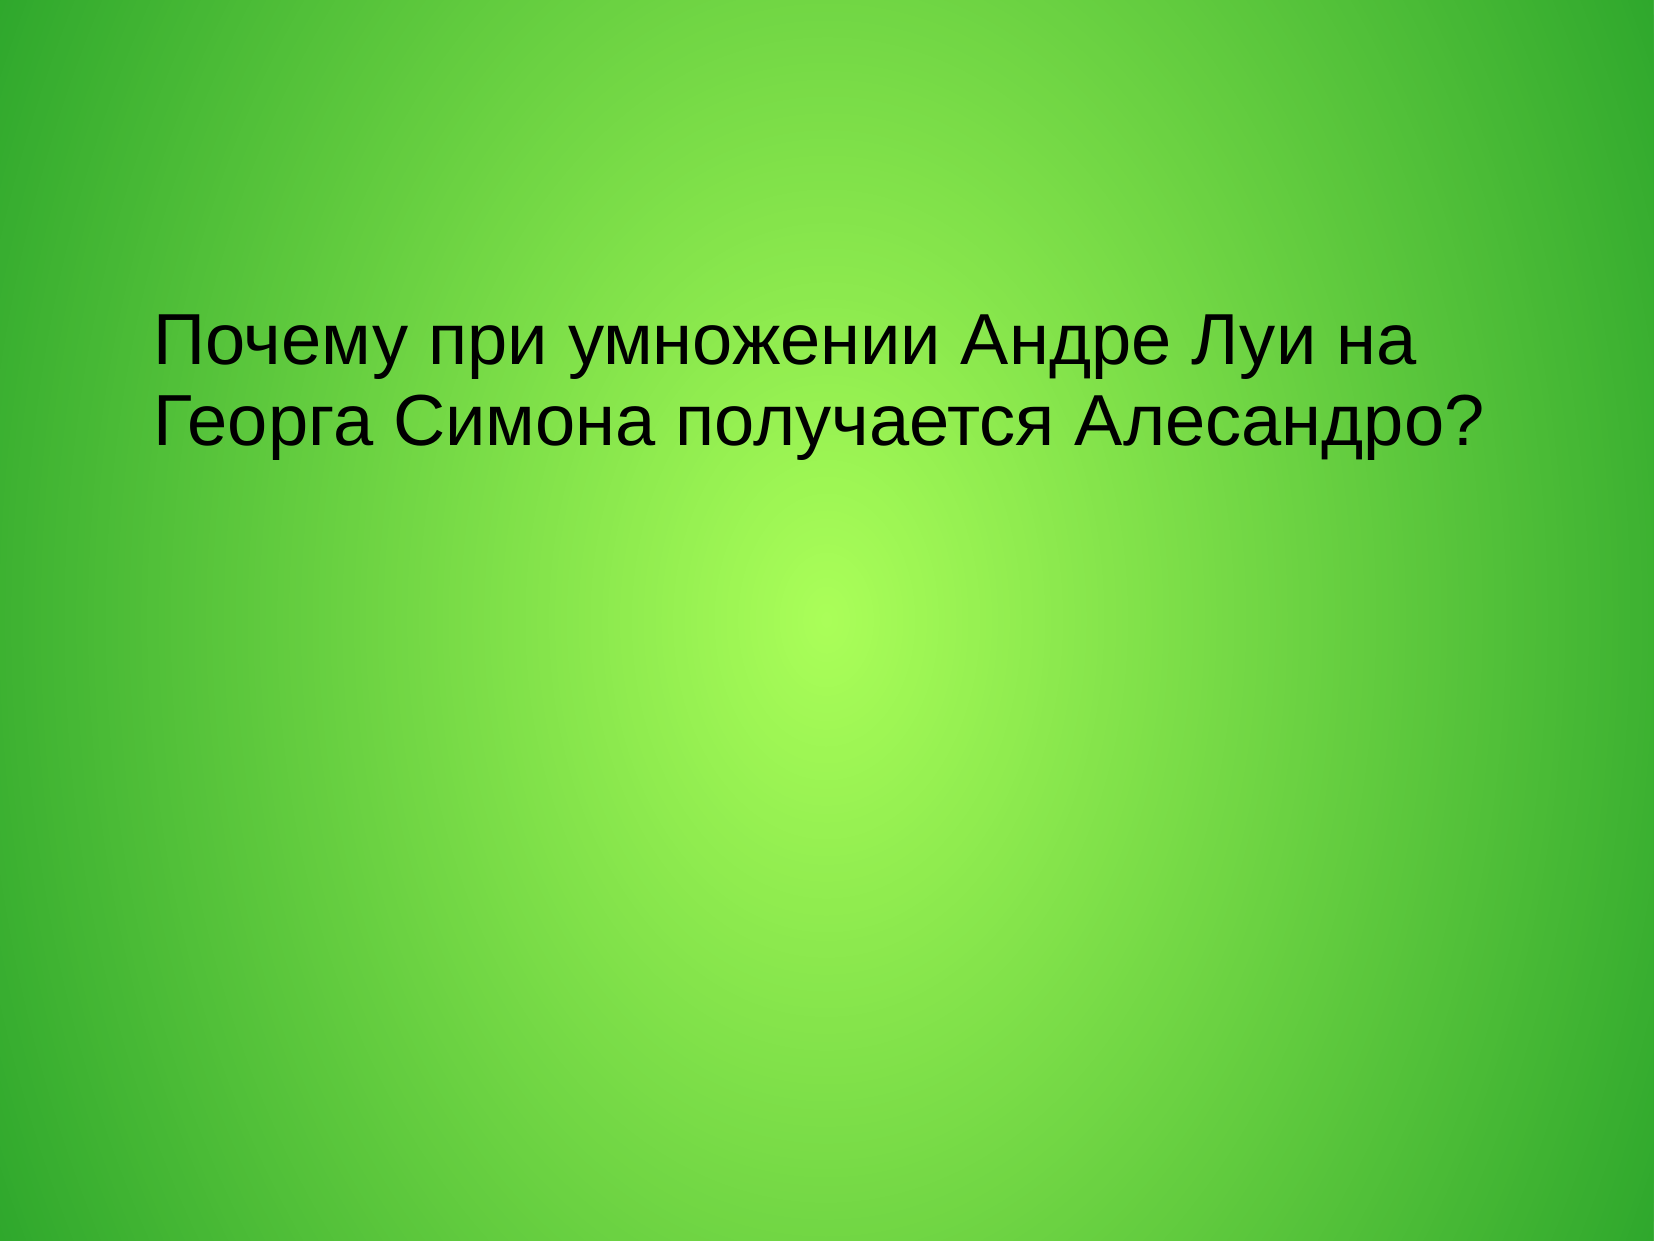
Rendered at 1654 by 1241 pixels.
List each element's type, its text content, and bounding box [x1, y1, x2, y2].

list Почему при умножении Андре Луи на Георга Симона получается Алесандро? [82, 299, 1571, 1019]
